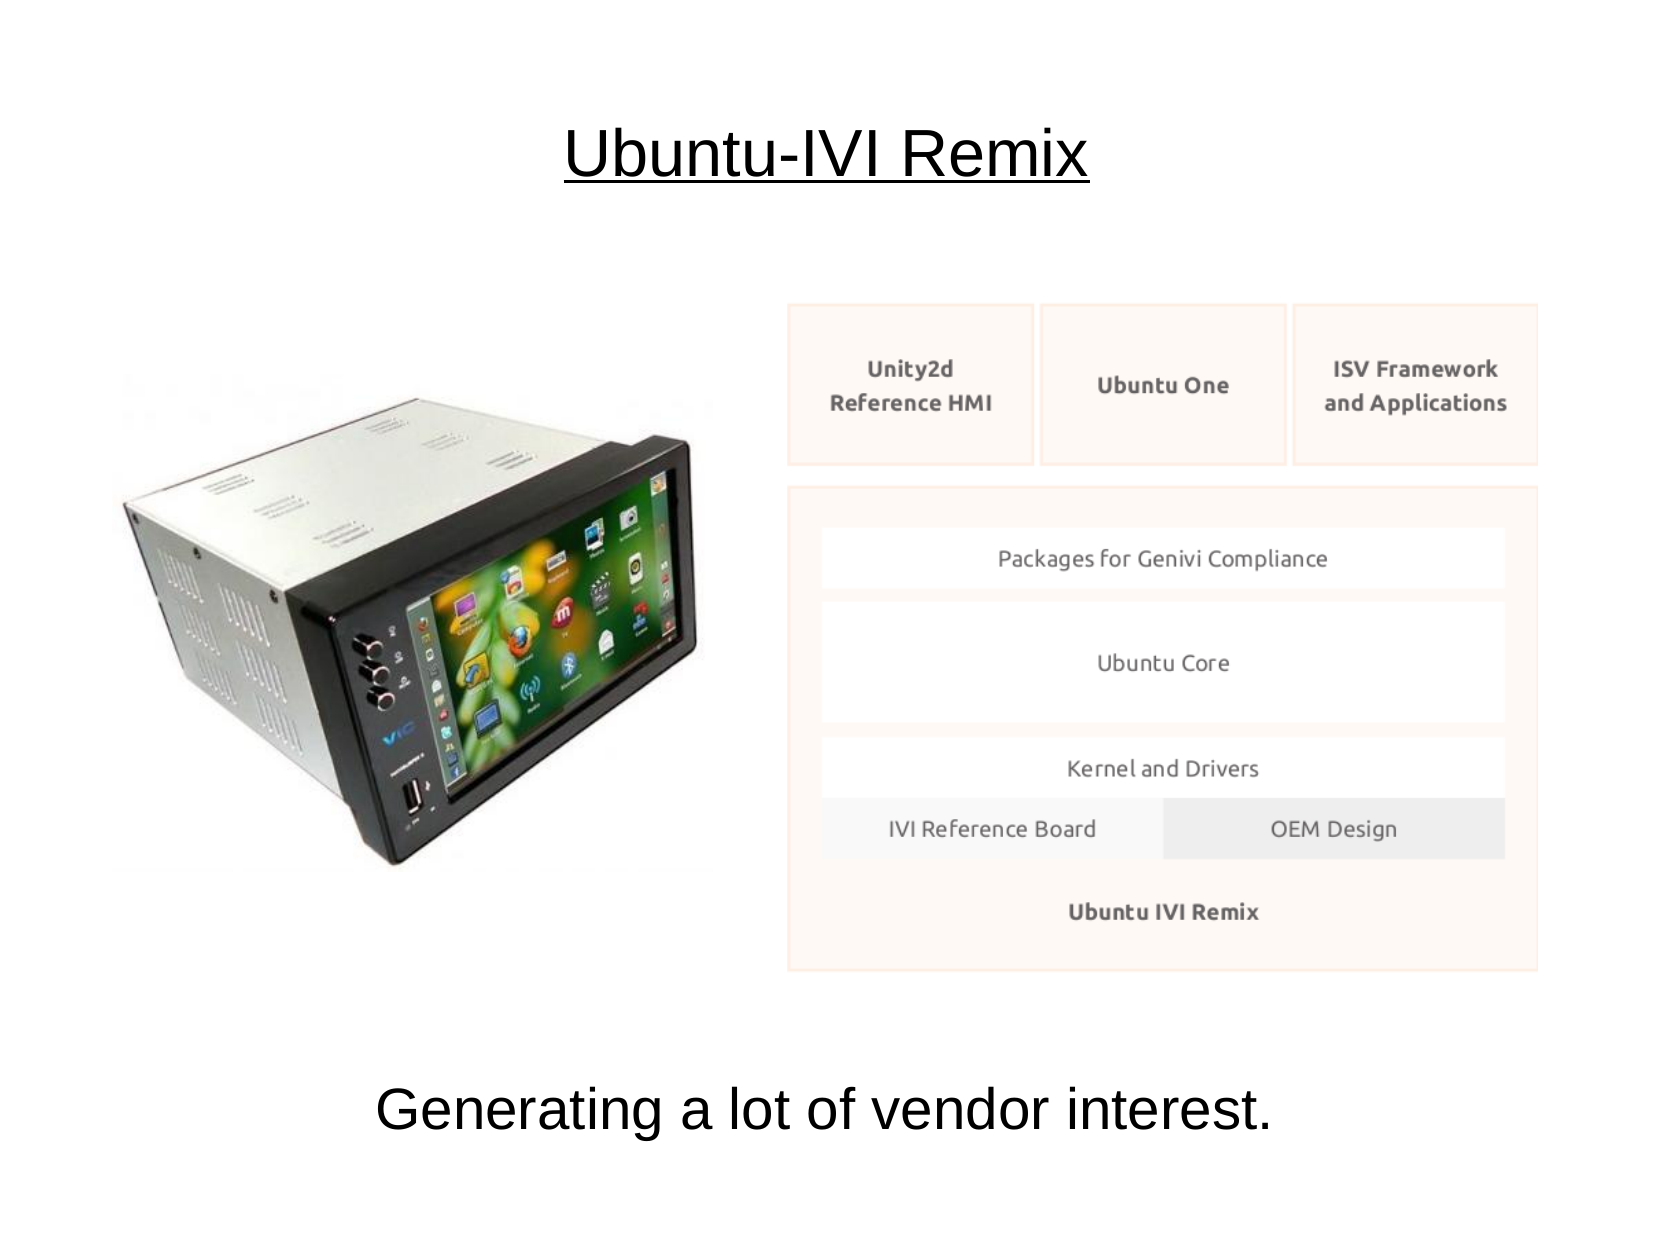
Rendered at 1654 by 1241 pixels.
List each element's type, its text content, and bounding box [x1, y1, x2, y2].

picture [787, 299, 1538, 974]
title Ubuntu-IVI Remix [82, 49, 1571, 257]
text_box Generating a lot of vendor interest. [360, 1069, 1294, 1126]
picture [112, 374, 713, 872]
